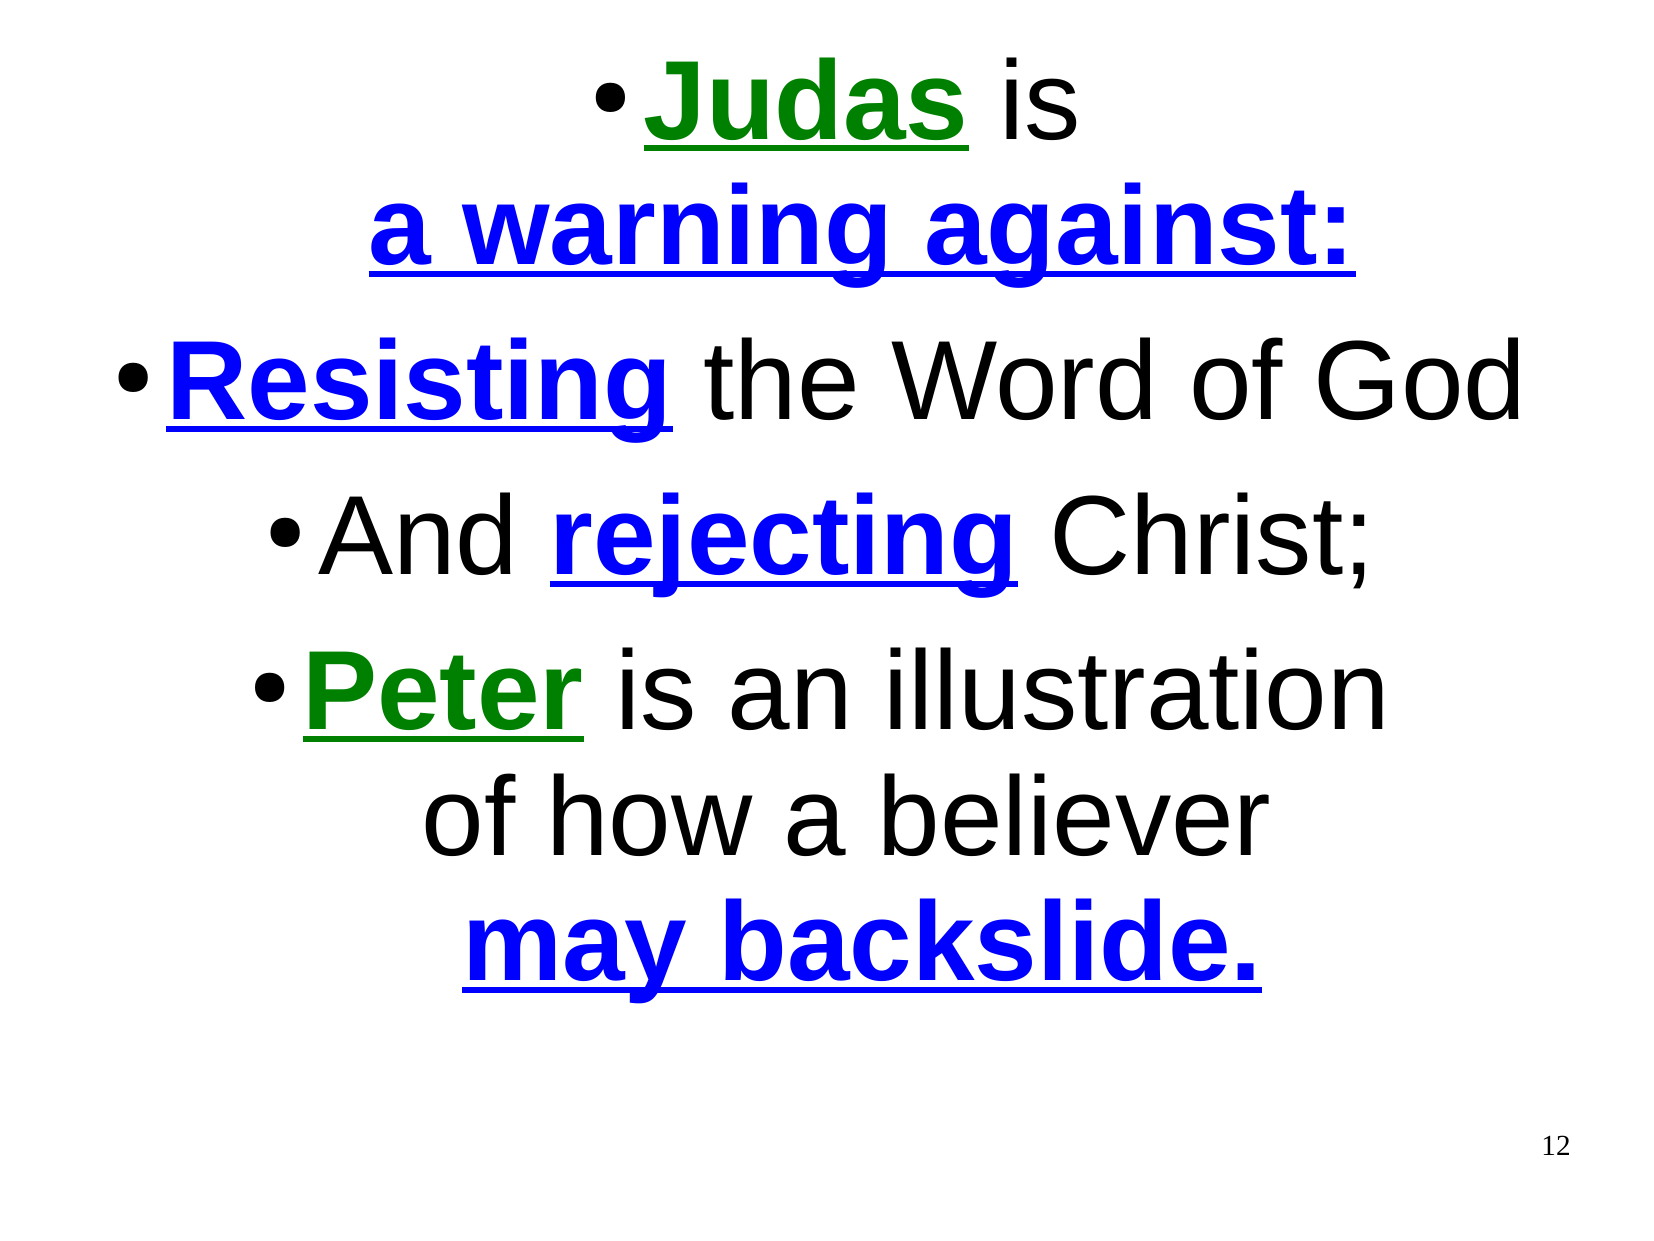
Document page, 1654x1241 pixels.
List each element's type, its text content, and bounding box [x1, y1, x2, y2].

list Judas is a warning against: Resisting the Word of God And rejecting Christ; Peter is an illustration of how a believer may backslide. [82, 37, 1571, 1201]
